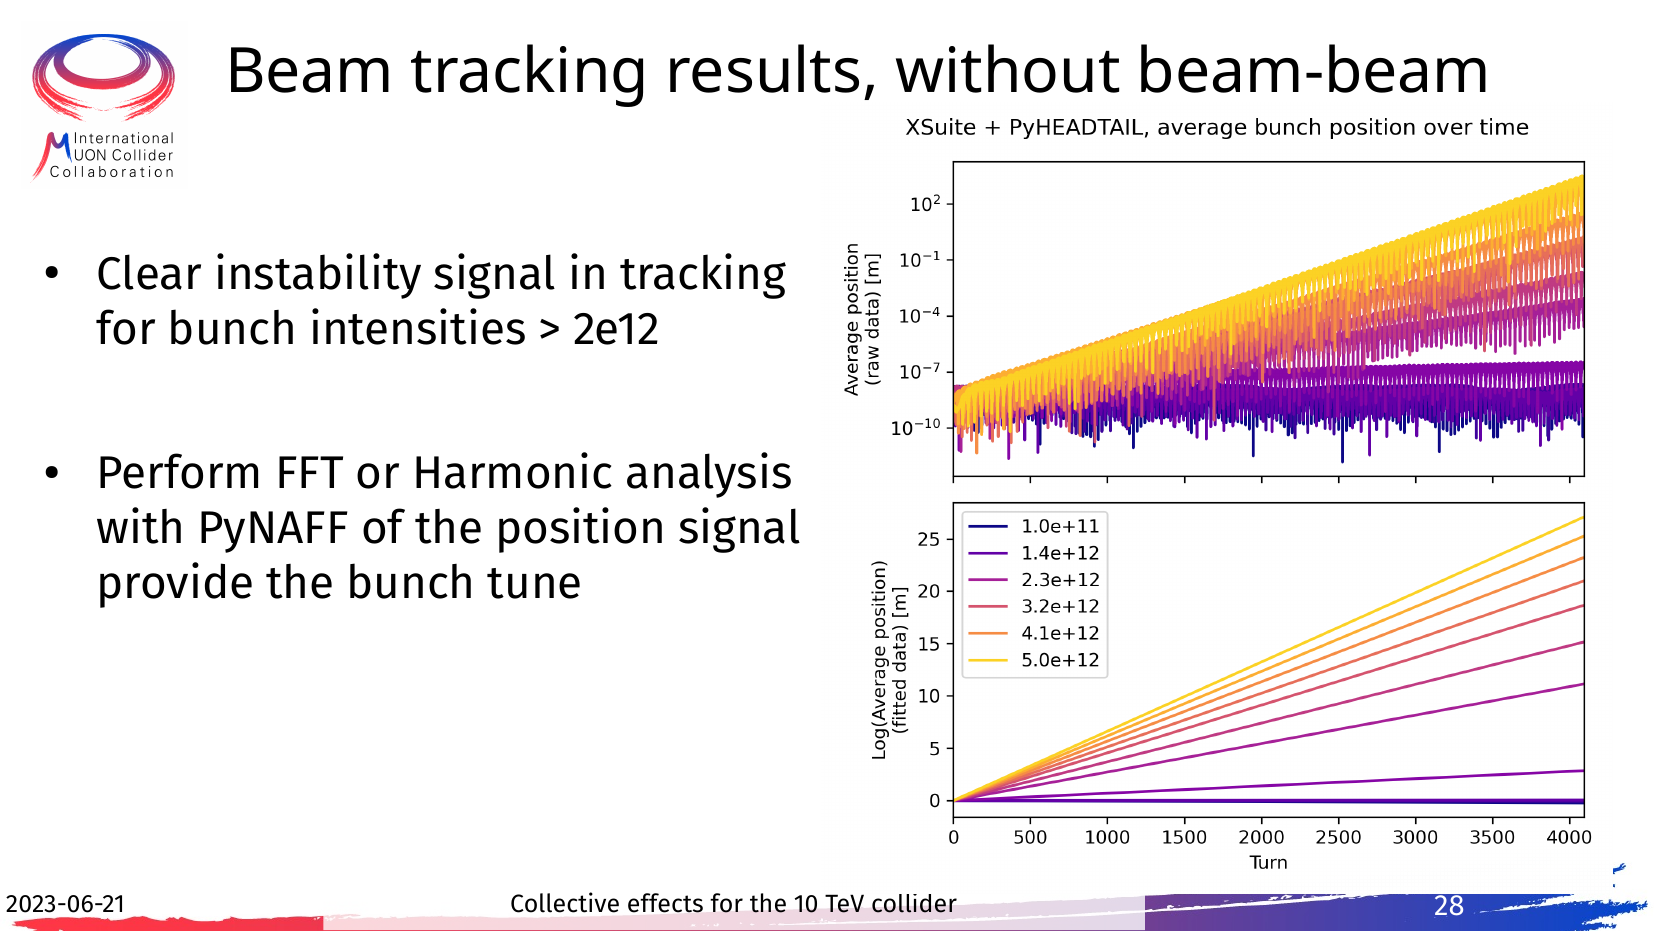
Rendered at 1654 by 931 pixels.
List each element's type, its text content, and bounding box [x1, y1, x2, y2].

list Clear instability signal in tracking for bunch intensities > 2e12 Perform FFT or Harmonic analysis with PyNAFF of the position signal provide the bunch tune [25, 246, 809, 844]
picture [0, 102, 1654, 931]
title Beam tracking results, without beam-beam [225, 25, 1571, 188]
picture [21, 21, 188, 189]
